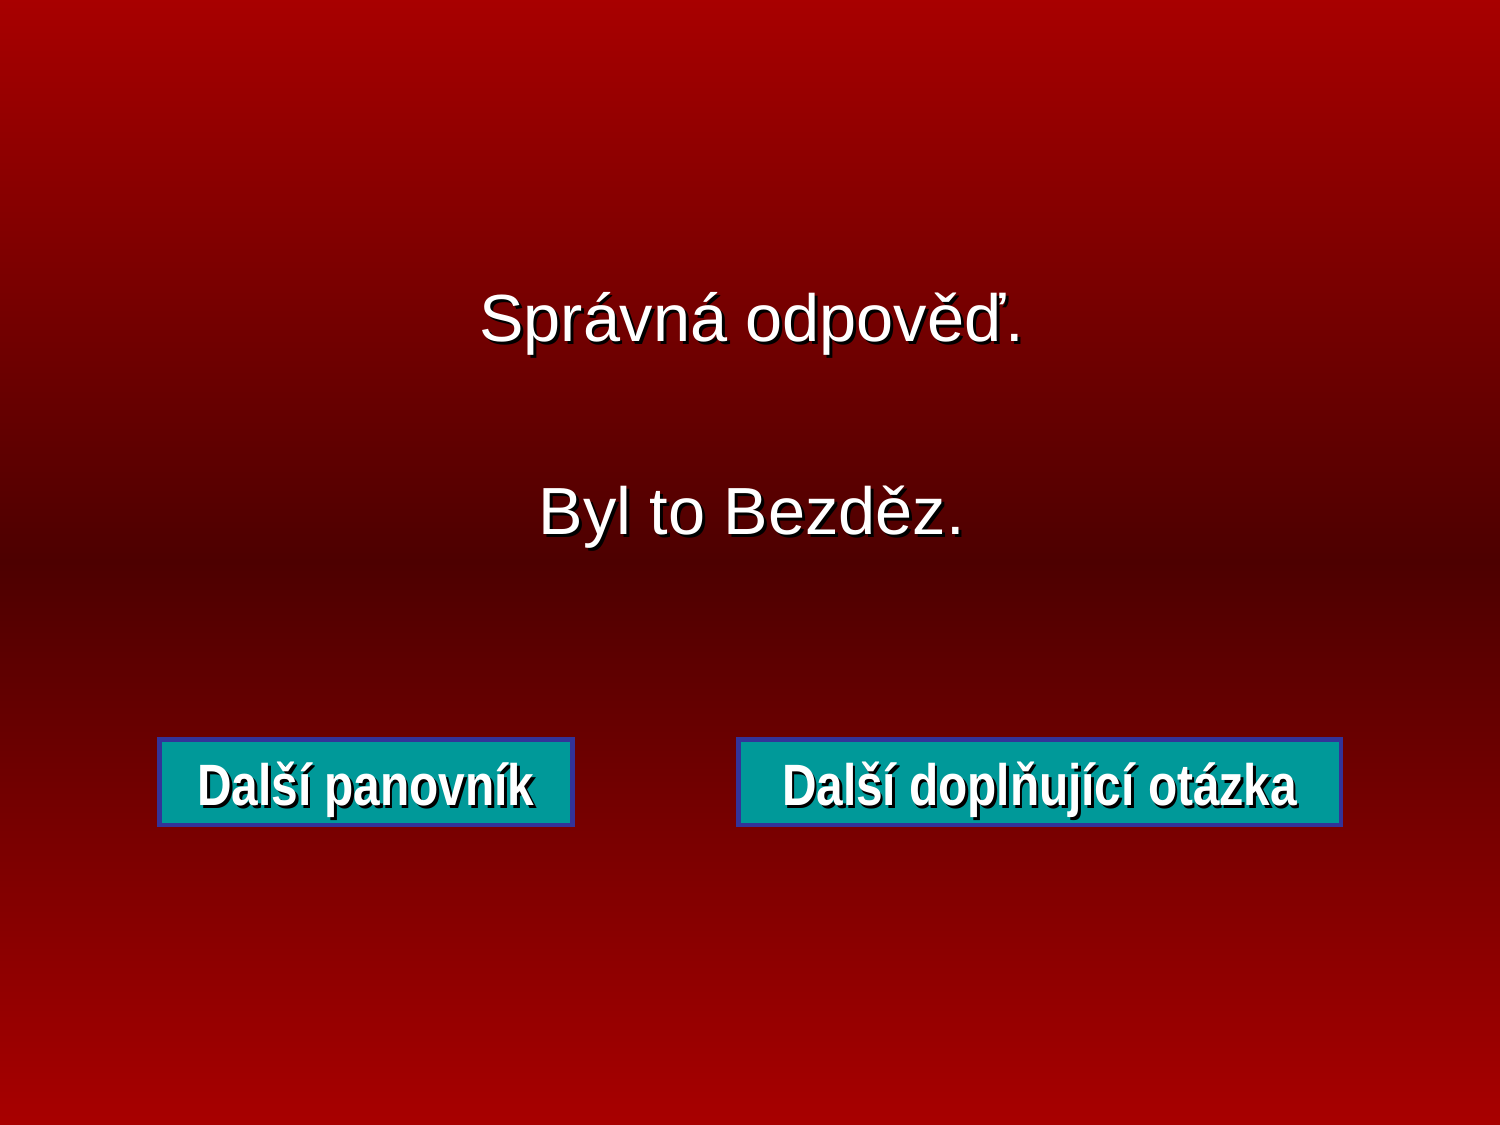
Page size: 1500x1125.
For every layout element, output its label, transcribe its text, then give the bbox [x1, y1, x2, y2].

text_box Další doplňující otázka [738, 739, 1341, 826]
list Správná odpověď. Byl to Bezděz. [76, 267, 1427, 1011]
text_box Další panovník [159, 739, 573, 826]
